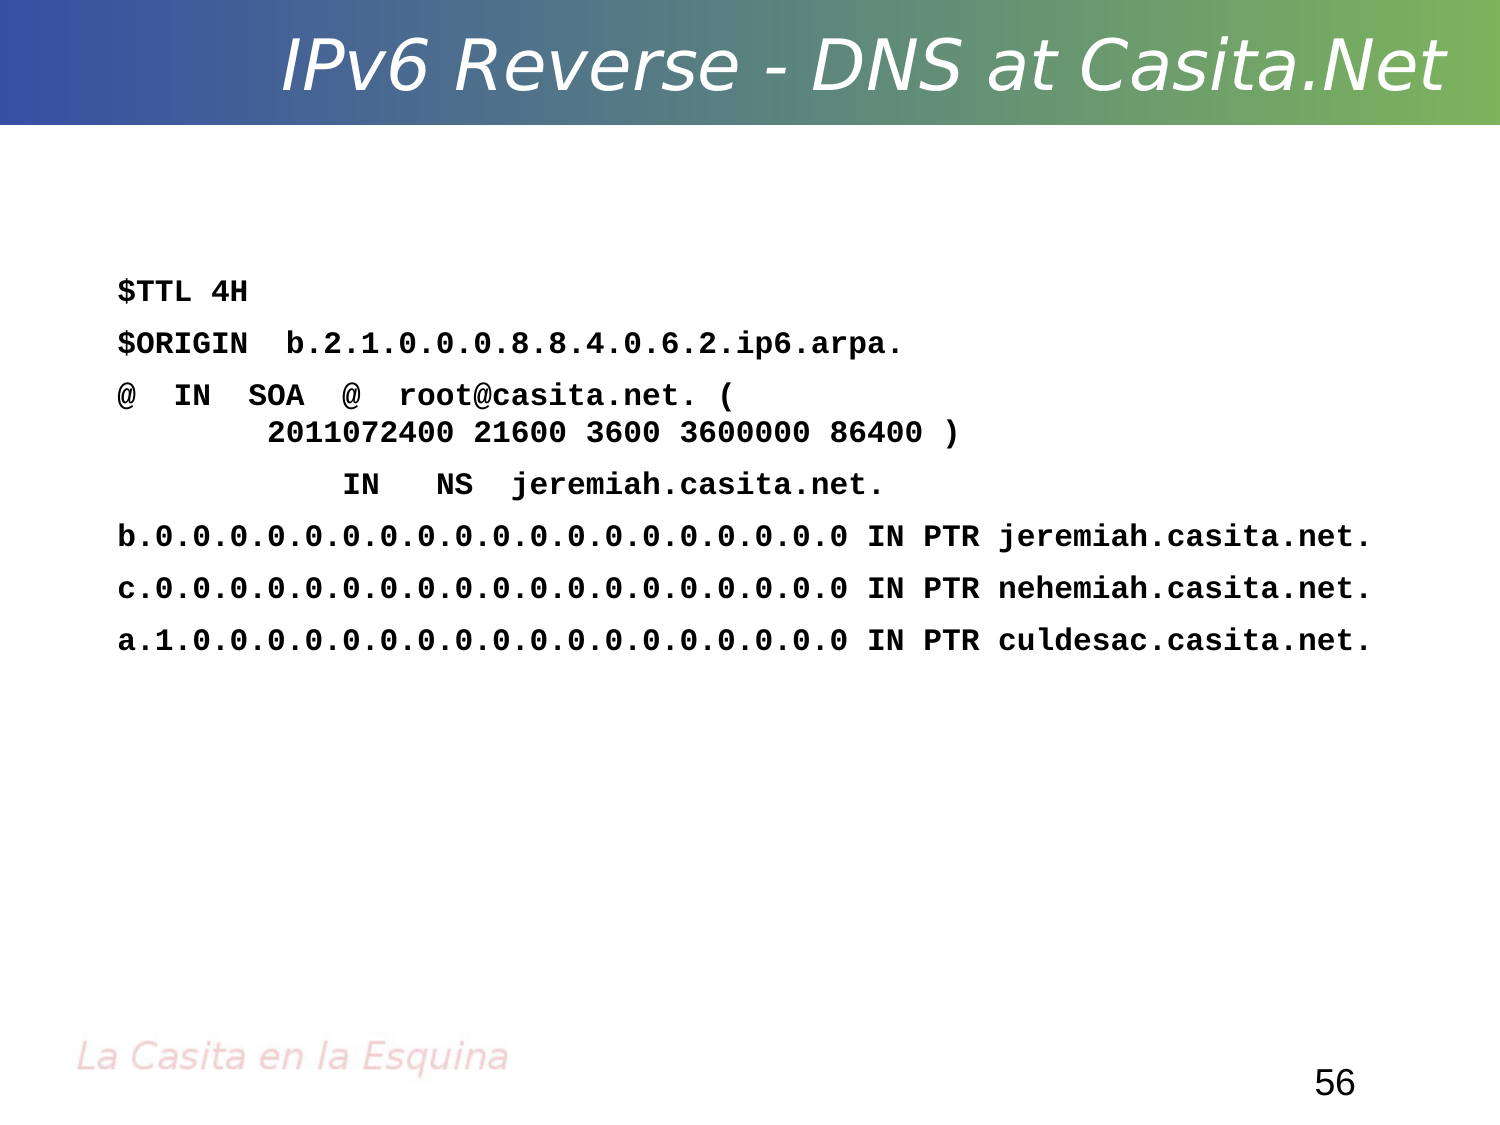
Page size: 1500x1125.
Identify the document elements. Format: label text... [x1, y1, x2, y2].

picture [45, 1019, 545, 1095]
title IPv6 Reverse - DNS at Casita.Net [62, 12, 1463, 113]
list $TTL 4H $ORIGIN b.2.1.0.0.0.8.8.4.0.6.2.ip6.arpa. @ IN SOA @ root@casita.net. ( 2011072400 21600 3600 3600000 86400 ) IN NS jeremiah.casita.net. b.0.0.0.0.0.0.0.0.0.0.0.0.0.0.0.0.0.0.0 IN PTR jeremiah.casita.net. c.0.0.0.0.0.0.0.0.0.0.0.0.0.0.0.0.0.0.0 IN PTR nehemiah.casita.net. a.1.0.0.0.0.0.0.0.0.0.0.0.0.0.0.0.0.0.0 IN PTR culdesac.casita.net. [75, 262, 1426, 1006]
